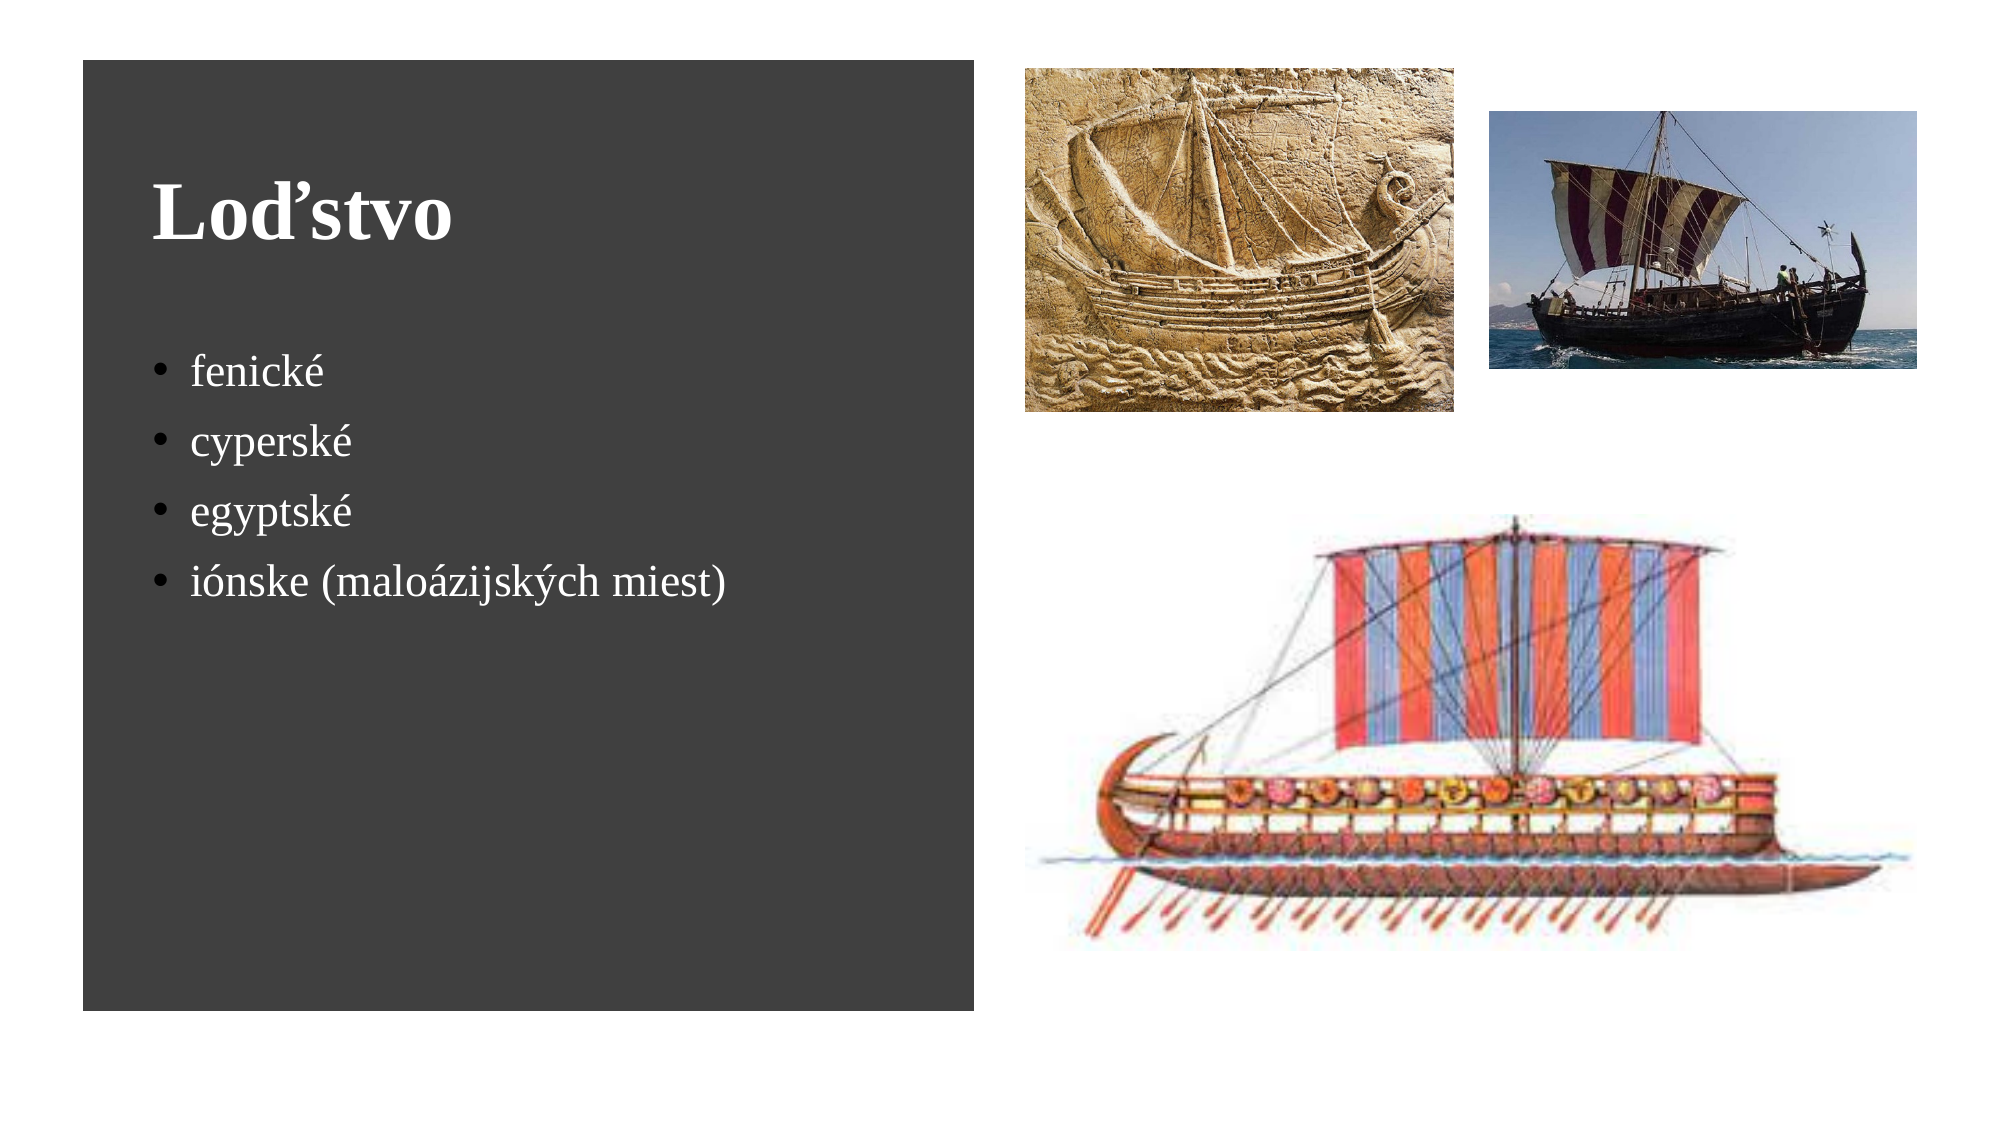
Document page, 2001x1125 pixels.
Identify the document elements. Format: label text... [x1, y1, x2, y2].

text_box [83, 60, 974, 1011]
title Loďstvo [137, 115, 926, 311]
picture [1489, 111, 1917, 369]
picture [1025, 514, 1917, 951]
list fenické cyperské egyptské iónske (maloázijských miest) [137, 338, 926, 960]
picture [1025, 68, 1454, 412]
